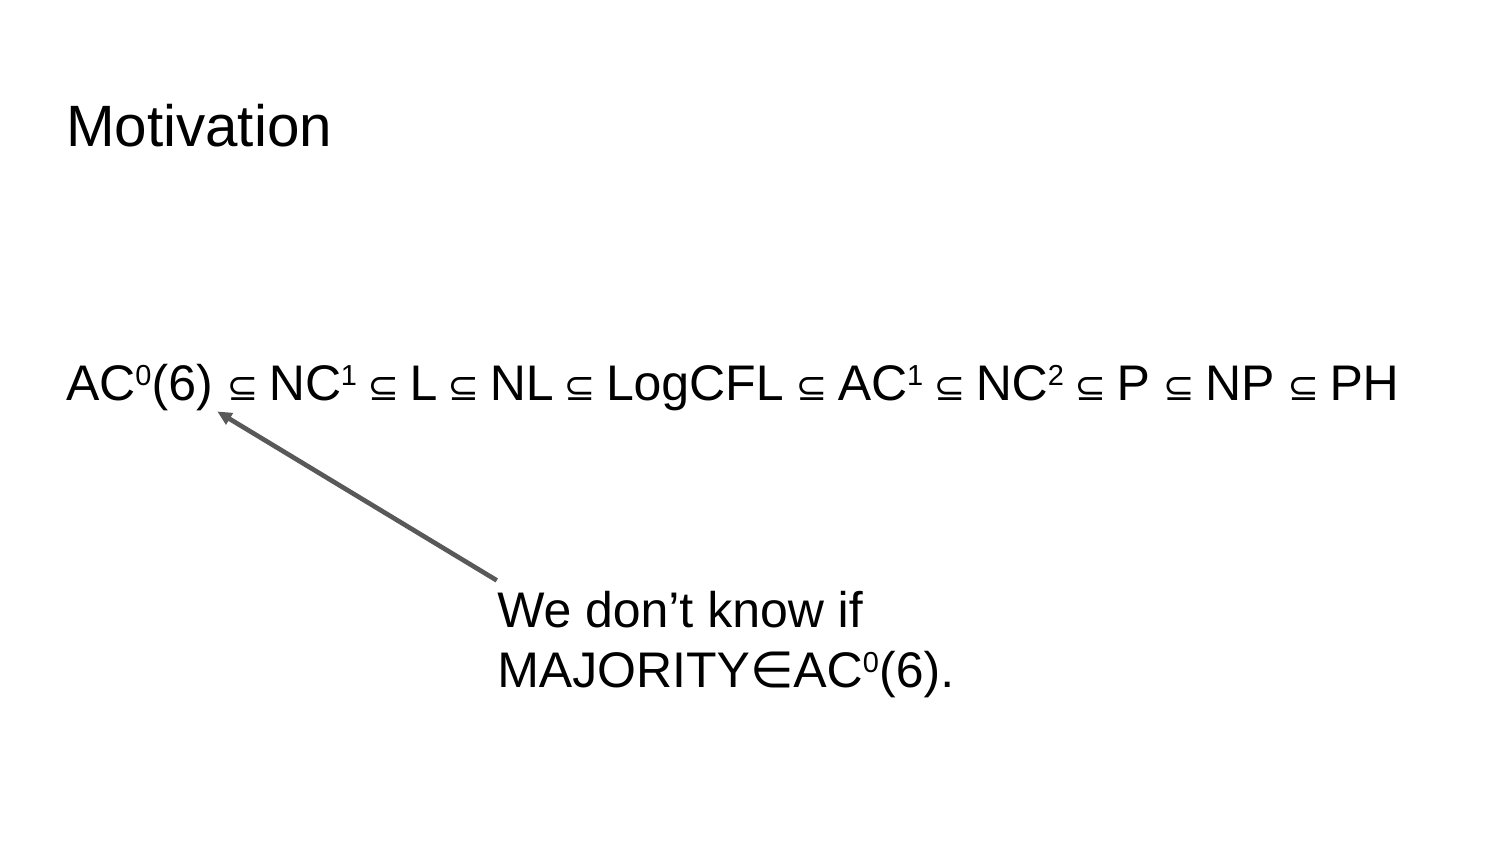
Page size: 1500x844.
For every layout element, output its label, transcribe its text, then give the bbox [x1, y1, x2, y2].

list AC0(6) ⊆ NC1 ⊆ L ⊆ NL ⊆ LogCFL ⊆ AC1 ⊆ NC2 ⊆ P ⊆ NP ⊆ PH [51, 326, 1449, 436]
text_box We don’t know if MAJORITY∈AC0(6). [482, 562, 981, 721]
title Motivation [51, 72, 1449, 167]
